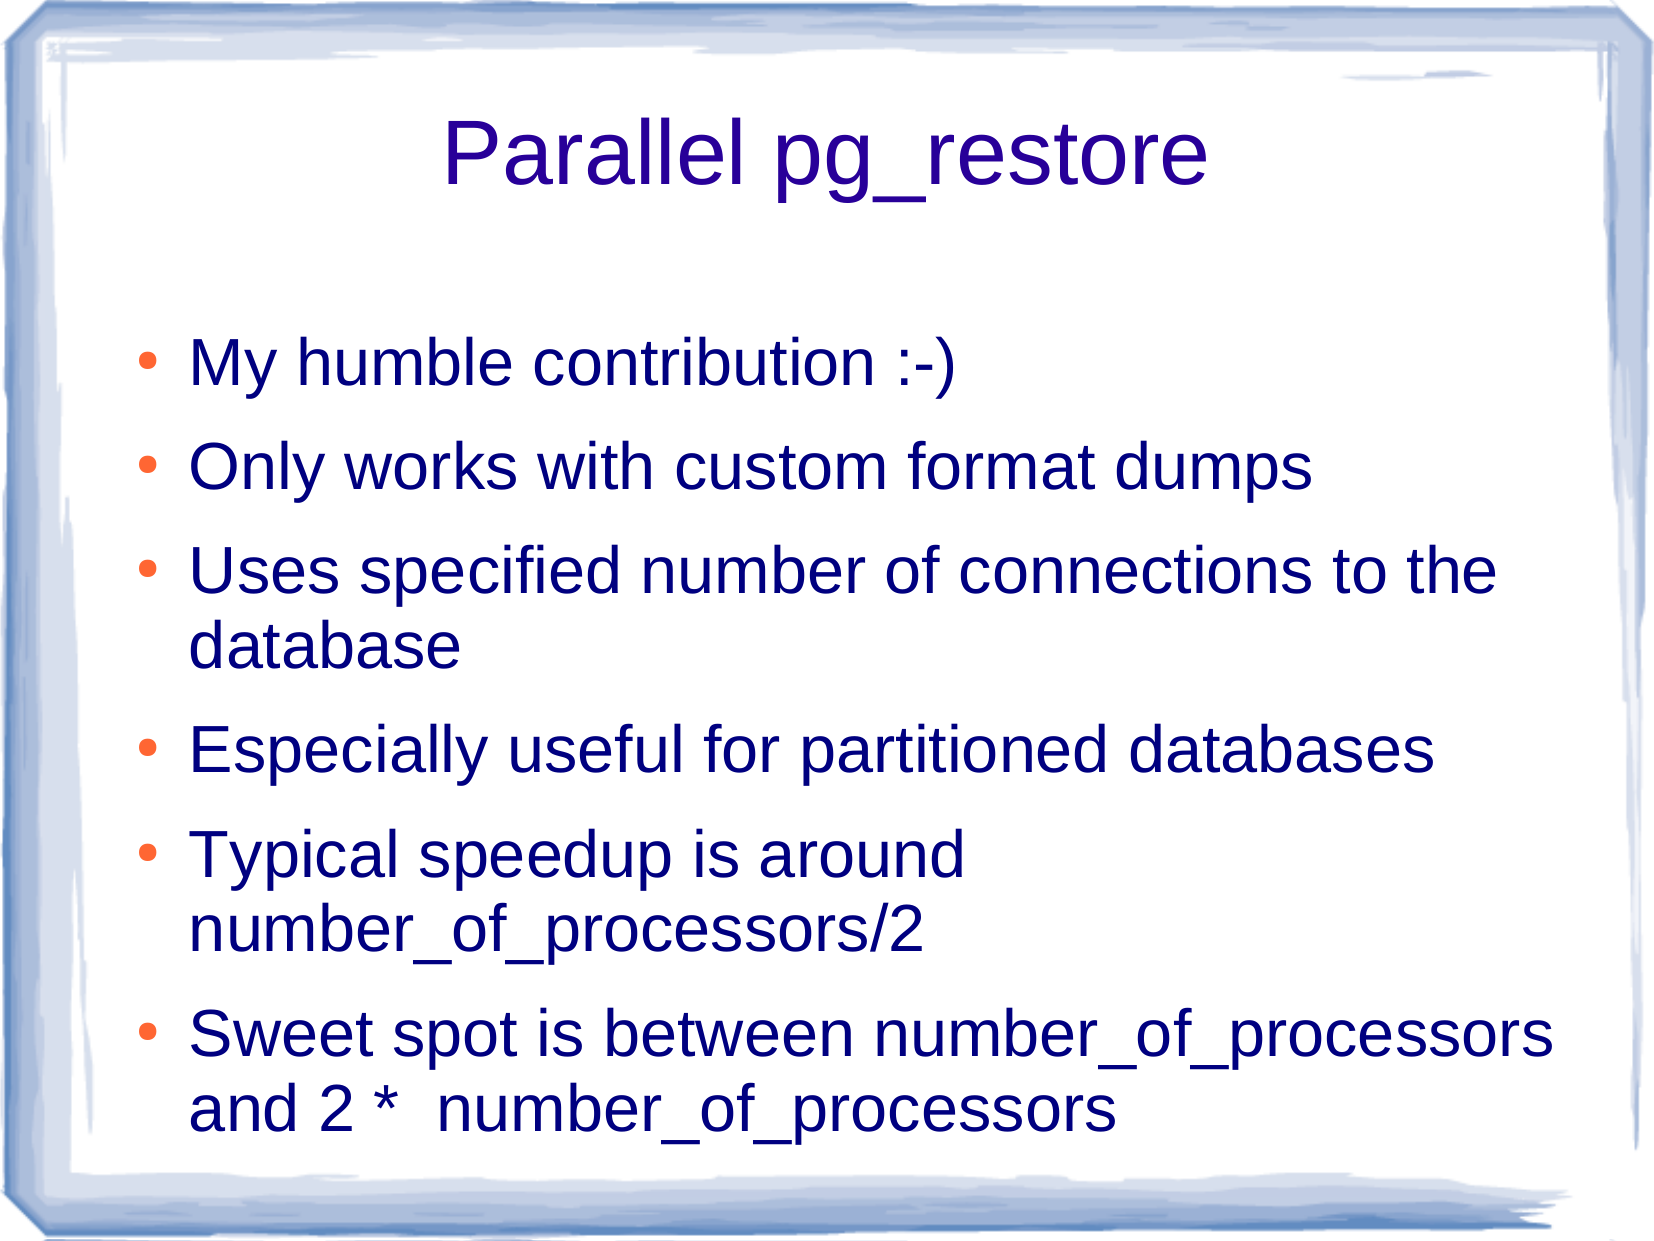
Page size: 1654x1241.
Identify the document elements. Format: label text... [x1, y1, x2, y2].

list My humble contribution :-) Only works with custom format dumps Uses specified number of connections to the database Especially useful for partitioned databases Typical speedup is around number_of_processors/2 Sweet spot is between number_of_processors and 2 * number_of_processors [118, 324, 1571, 1146]
picture [0, 0, 1654, 1241]
title Parallel pg_restore [82, 56, 1571, 250]
